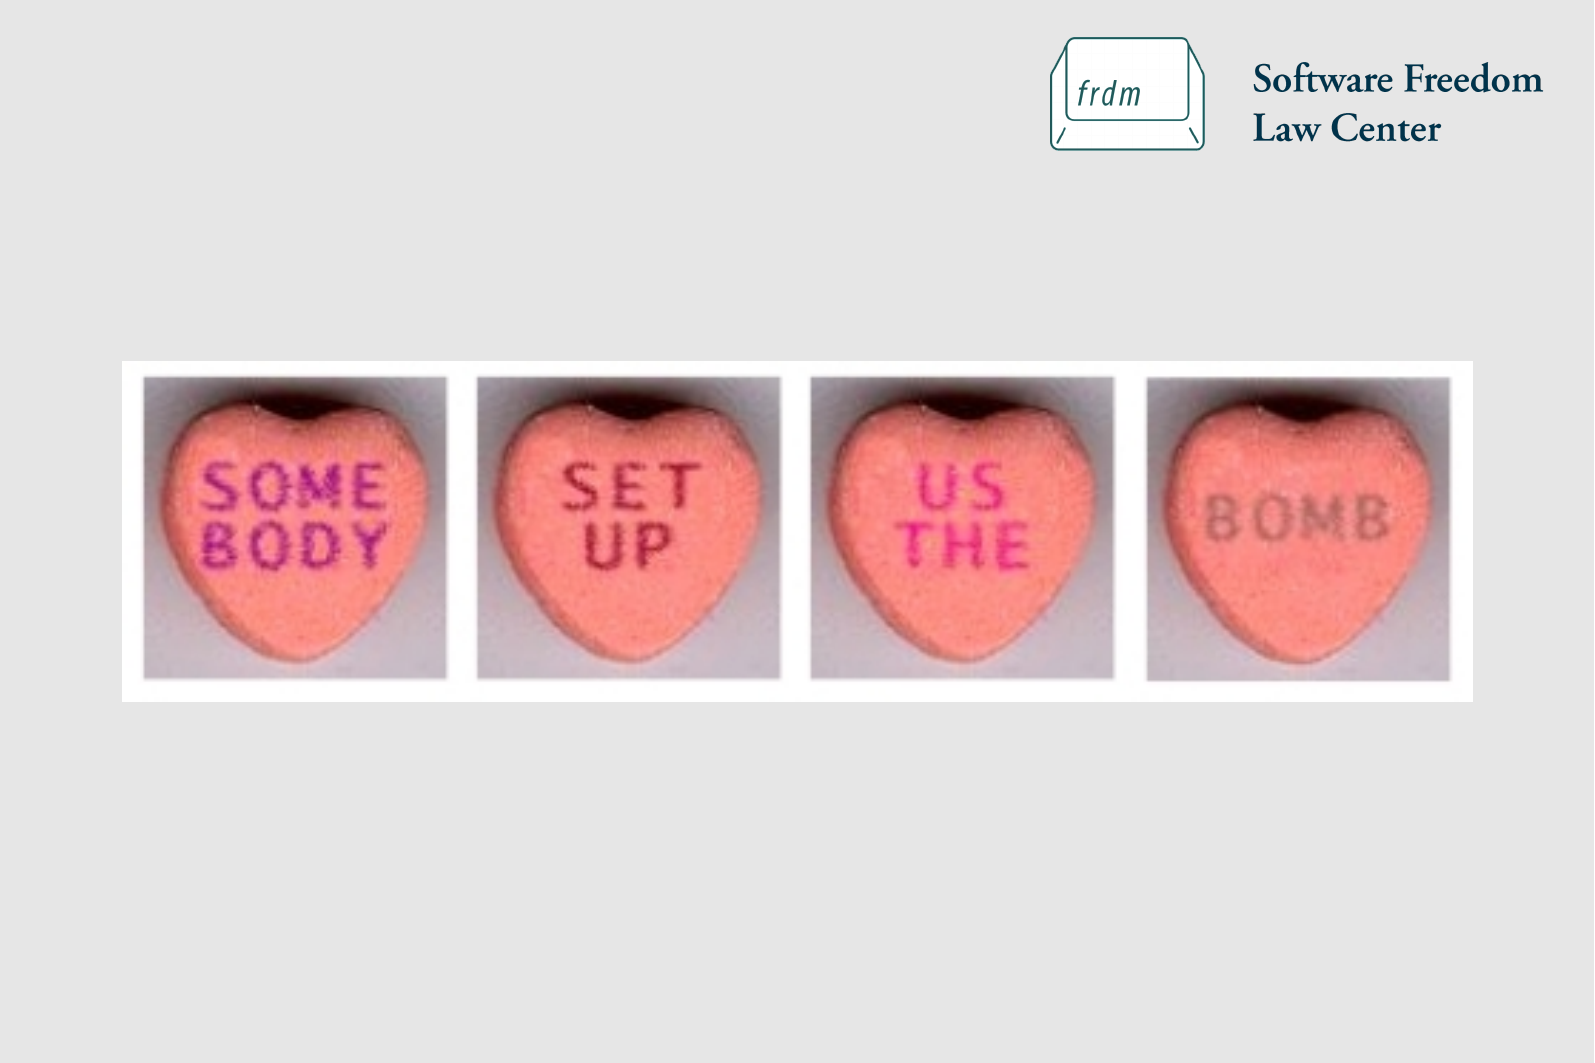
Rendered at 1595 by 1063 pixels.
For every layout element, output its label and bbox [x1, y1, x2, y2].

picture [122, 361, 1473, 702]
picture [1050, 37, 1544, 152]
